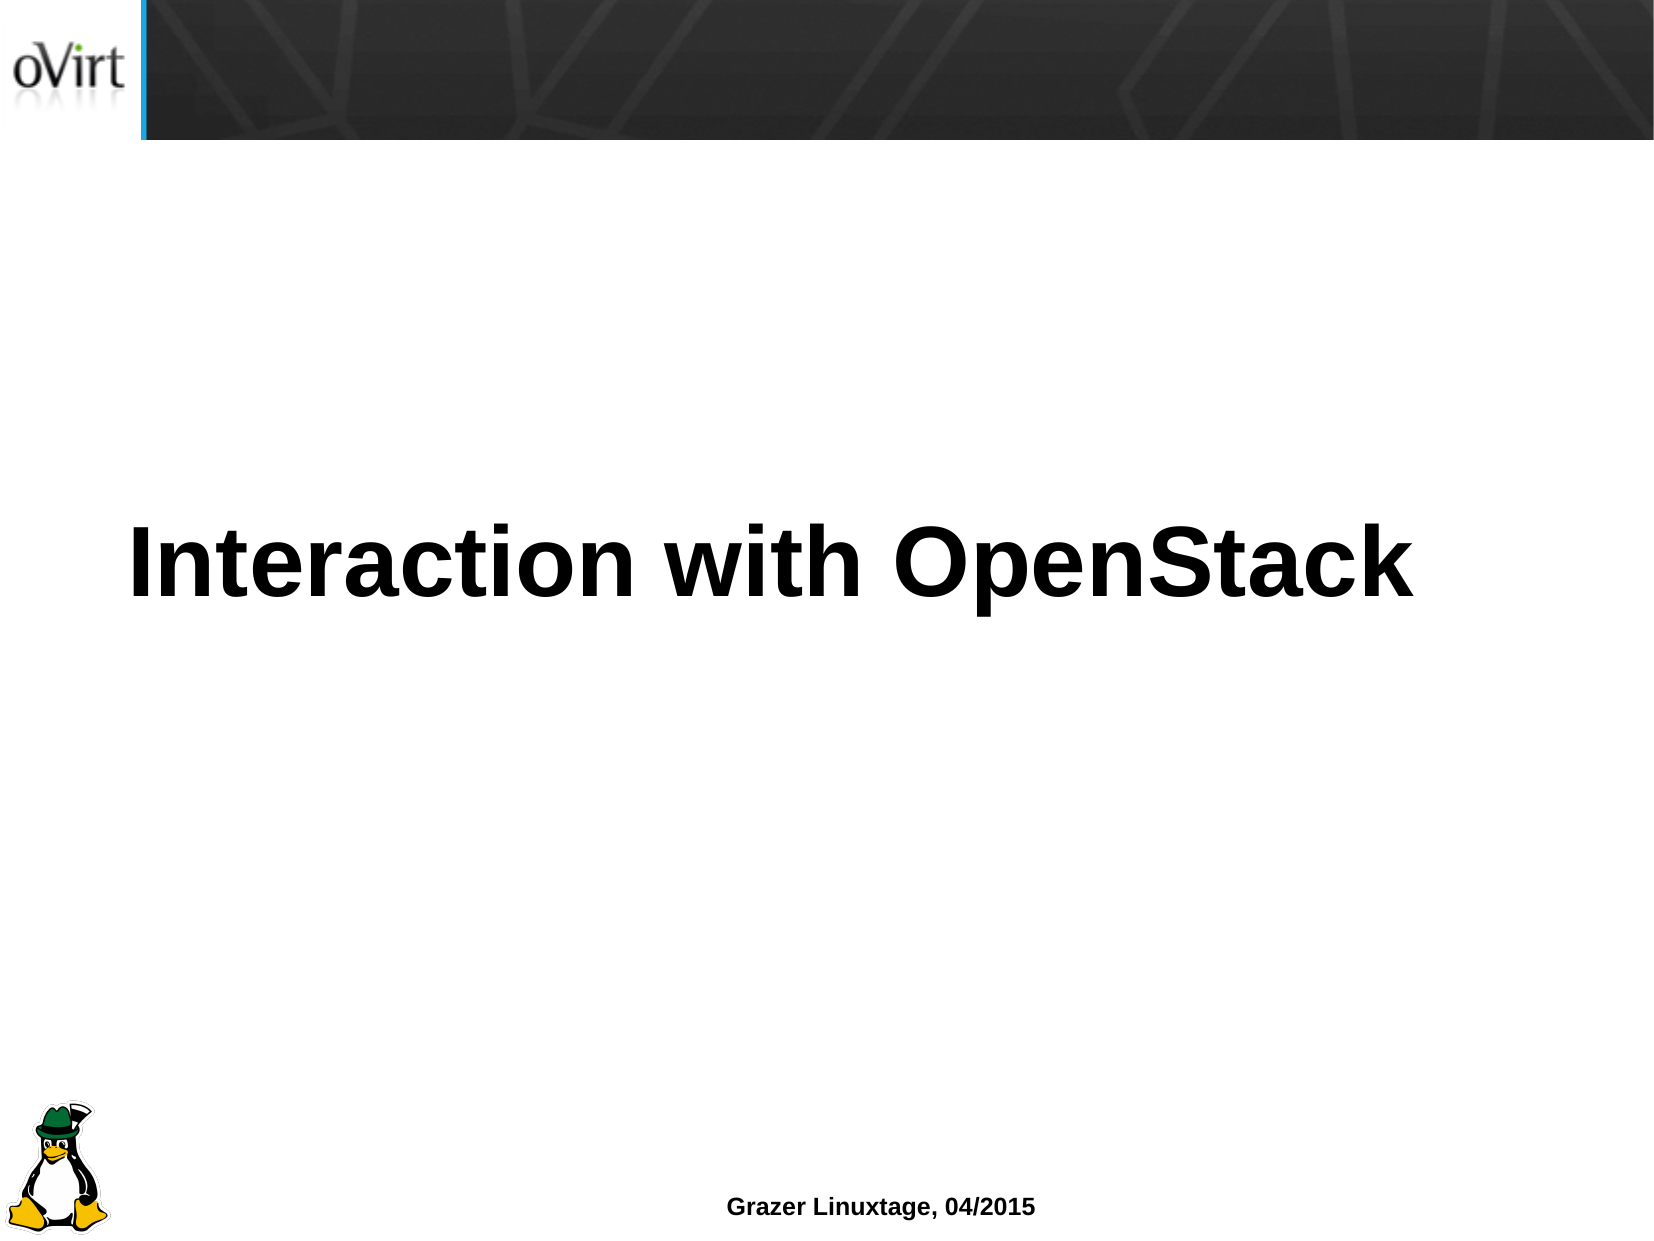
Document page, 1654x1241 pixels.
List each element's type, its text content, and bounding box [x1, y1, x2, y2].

picture [5, 1100, 111, 1235]
picture [0, 0, 1654, 140]
text_box Interaction with OpenStack [112, 498, 1549, 737]
